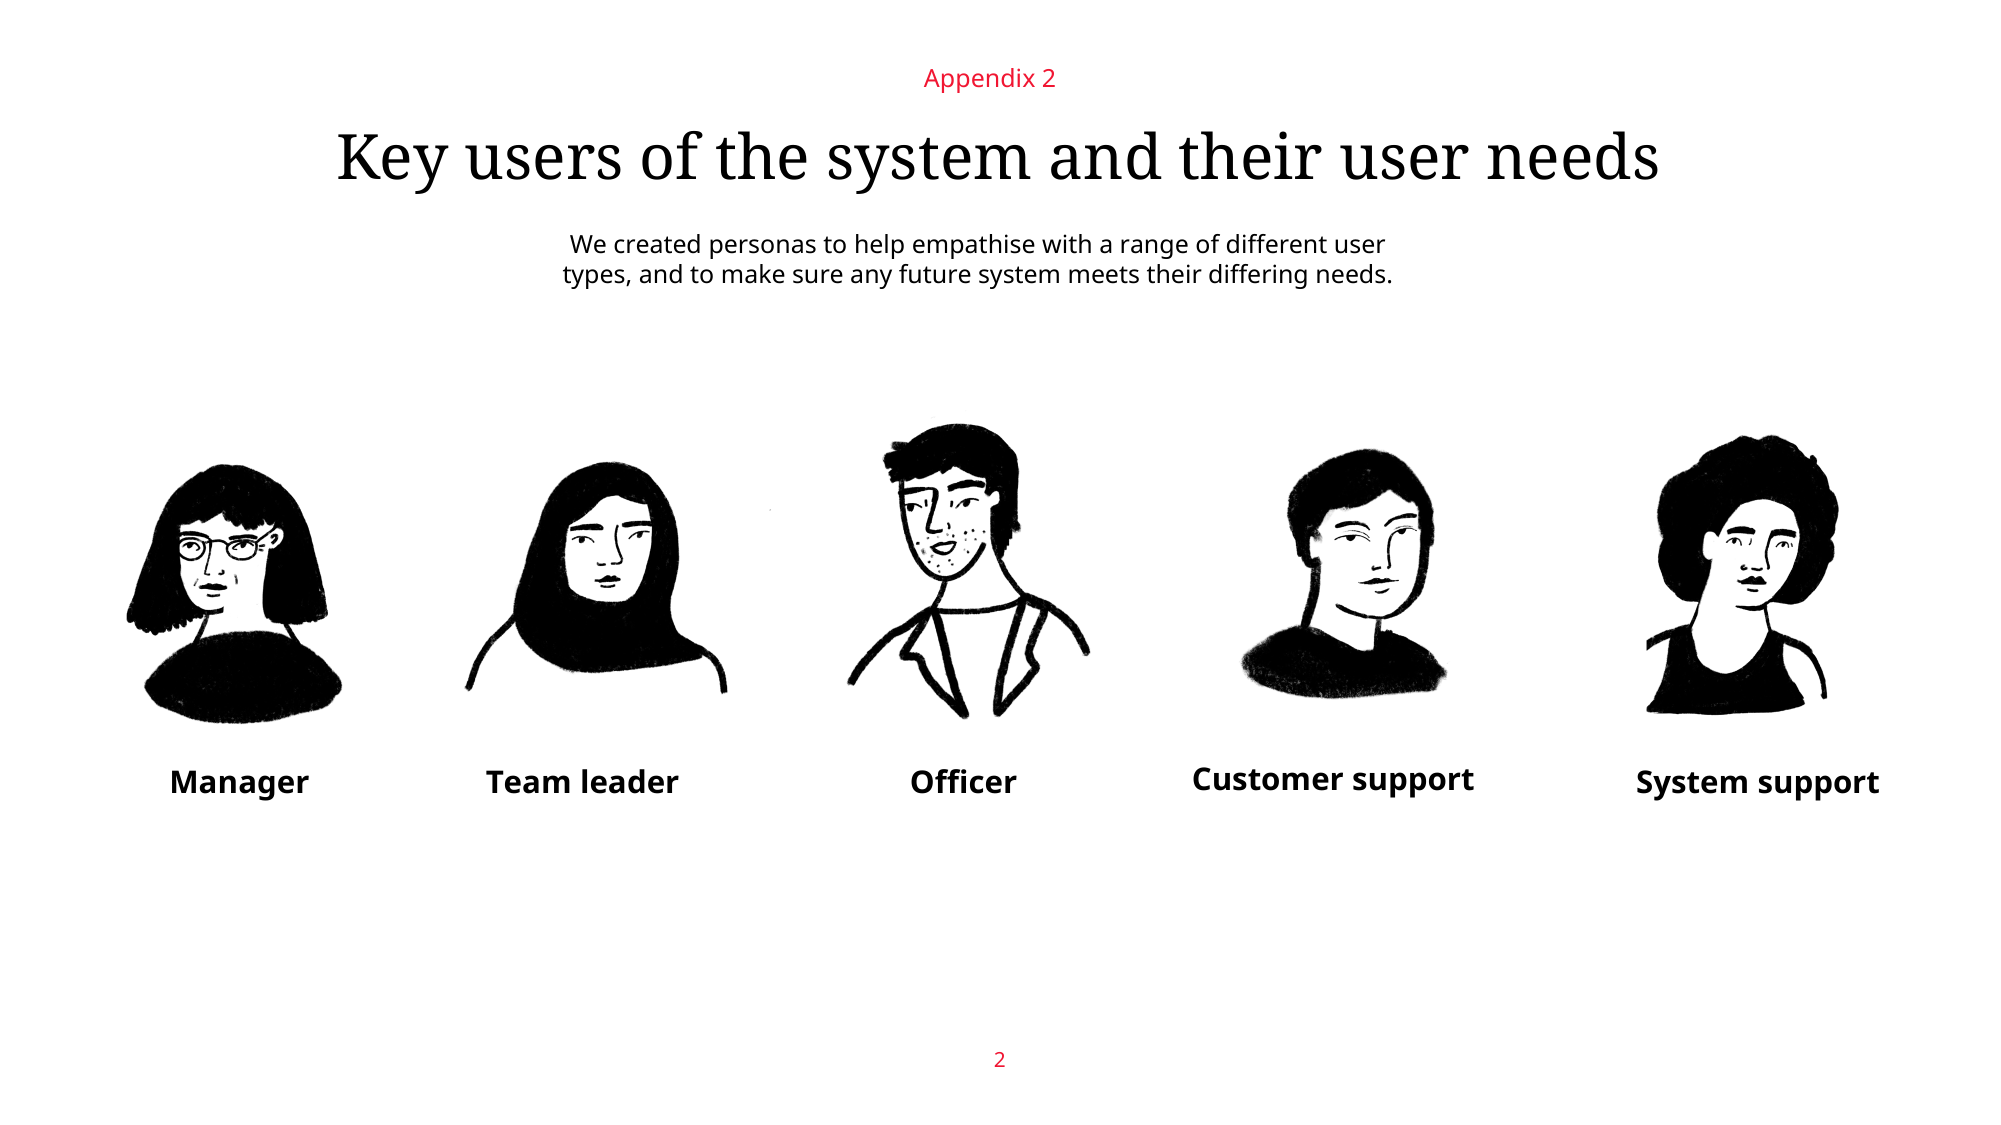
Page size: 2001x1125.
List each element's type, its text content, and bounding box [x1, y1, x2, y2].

text_box Key users of the system and their user needs [84, 126, 1914, 236]
text_box 63 [955, 997, 1045, 1123]
picture [0, 356, 2000, 778]
text_box Team leader [458, 760, 708, 812]
text_box We created personas to help empathise with a range of different user types, and to make sure any future system meets their differing needs. [551, 224, 1406, 319]
text_box Officer [870, 760, 1057, 812]
text_box Appendix 2 [775, 58, 1205, 97]
text_box Manager [81, 778, 398, 812]
text_box System support [1593, 770, 1924, 812]
text_box Customer support [1156, 757, 1511, 809]
